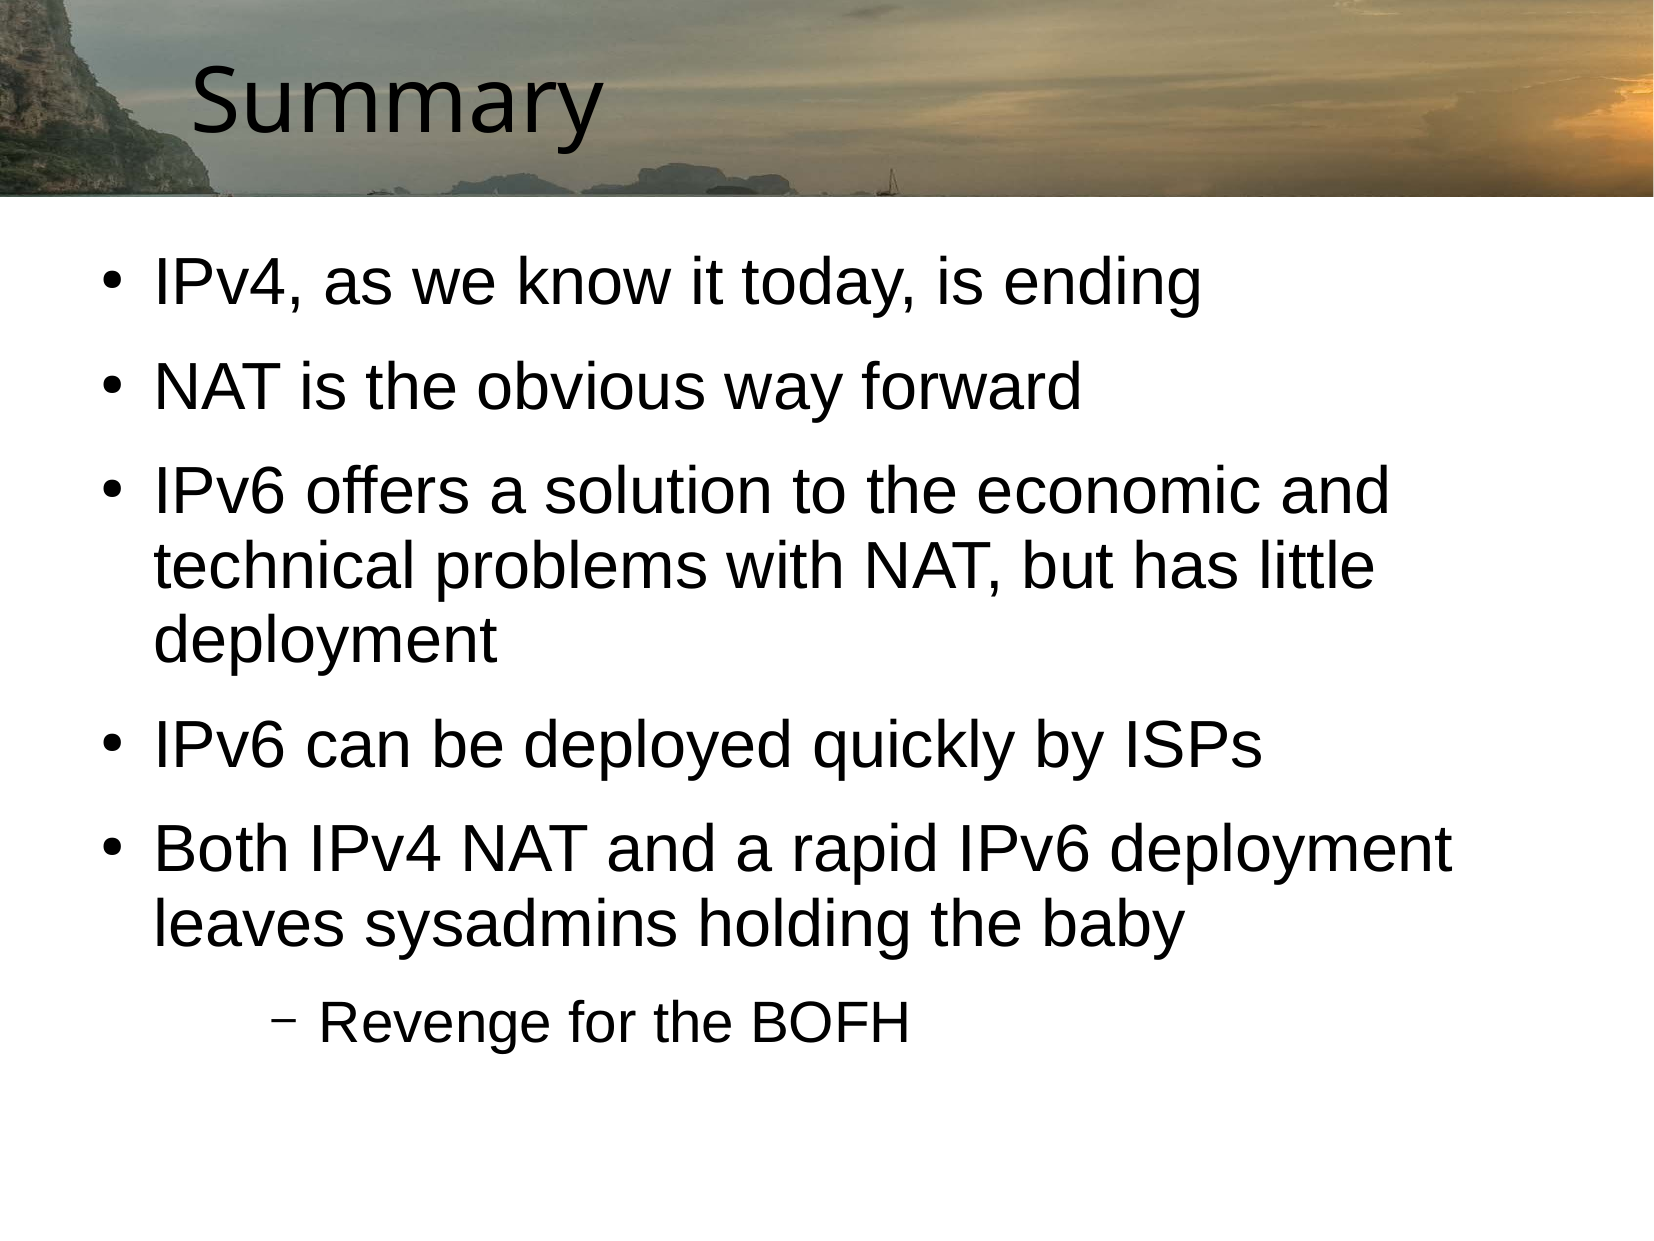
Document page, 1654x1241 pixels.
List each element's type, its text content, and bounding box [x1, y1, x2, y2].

list IPv4, as we know it today, is ending NAT is the obvious way forward IPv6 offers a solution to the economic and technical problems with NAT, but has little deployment IPv6 can be deployed quickly by ISPs Both IPv4 NAT and a rapid IPv6 deployment leaves sysadmins holding the baby Revenge for the BOFH [82, 244, 1571, 1210]
picture [0, 0, 1654, 197]
title Summary [190, 7, 1571, 186]
